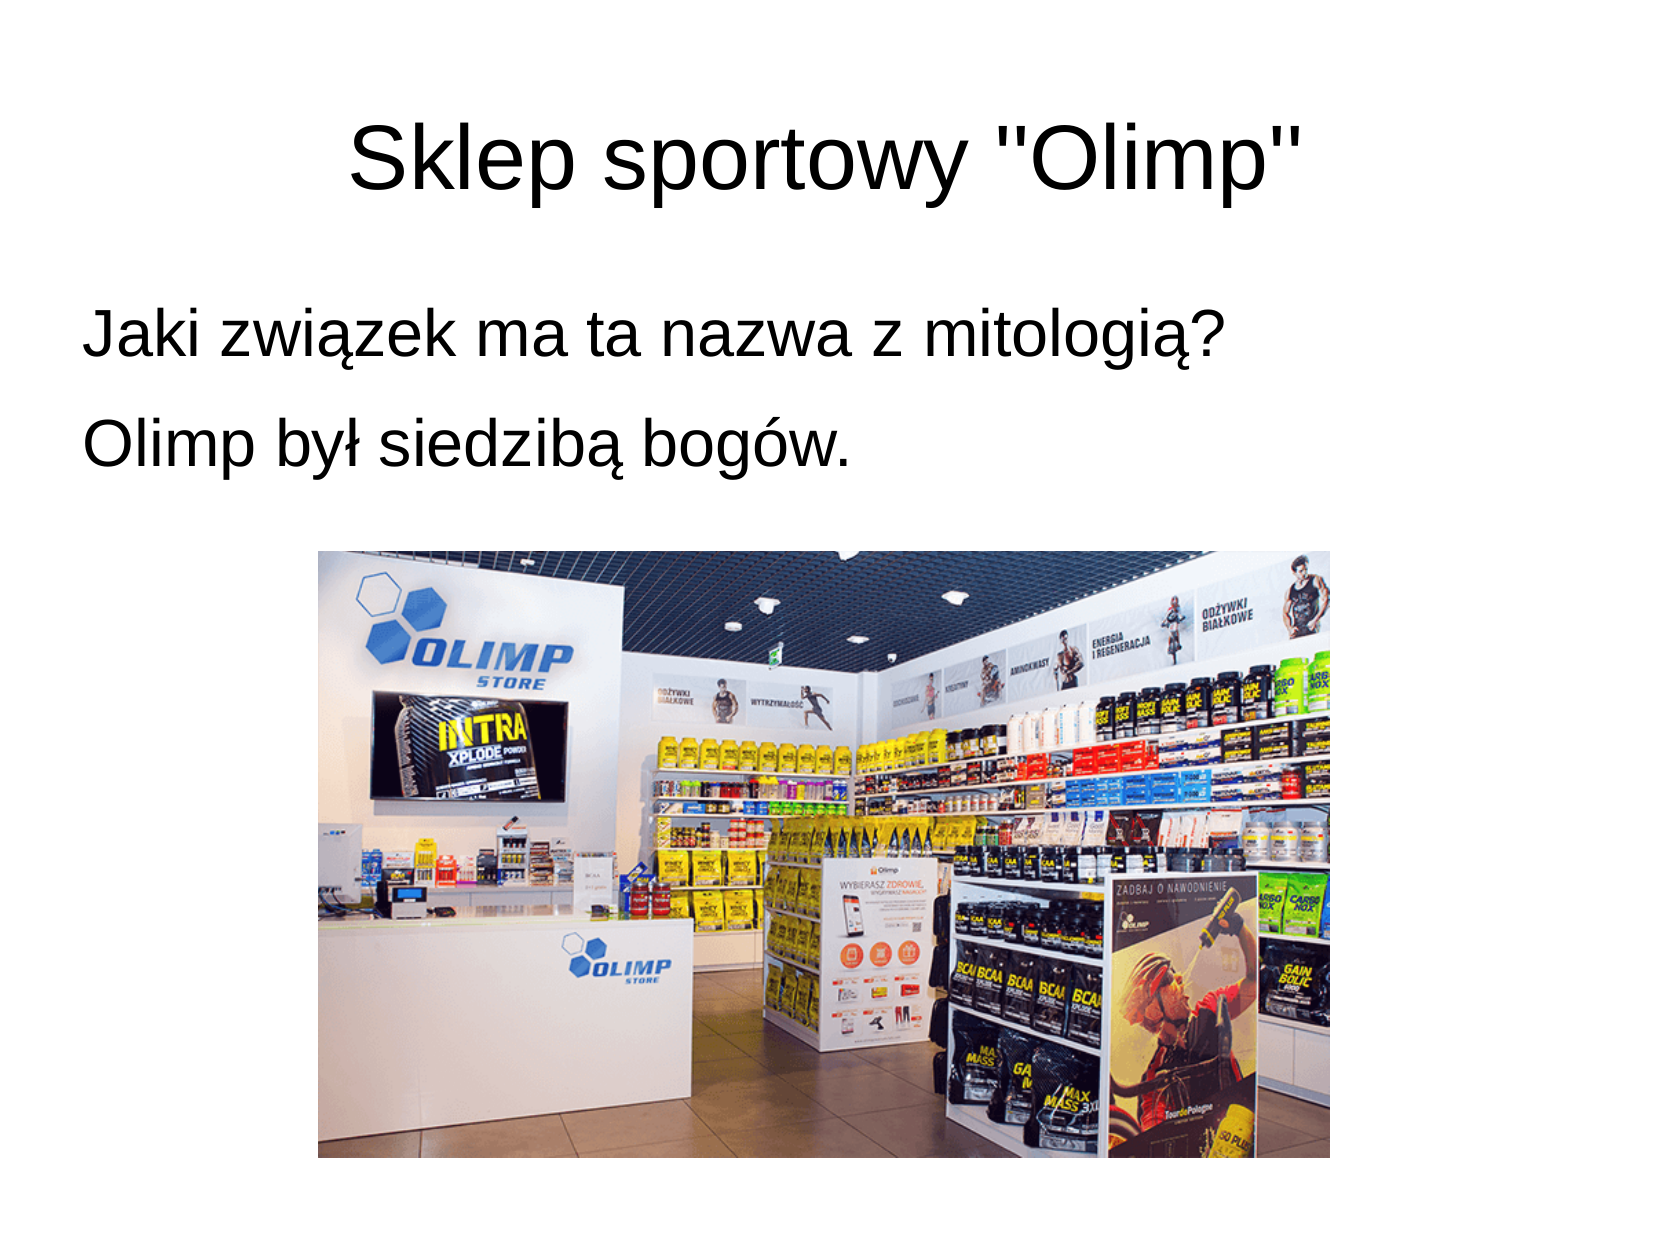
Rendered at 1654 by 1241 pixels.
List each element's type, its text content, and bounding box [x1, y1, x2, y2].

title Sklep sportowy ''Olimp'' [82, 49, 1571, 257]
picture [318, 551, 1330, 1158]
list Jaki związek ma ta nazwa z mitologią? Olimp był siedzibą bogów. [82, 290, 1571, 1010]
